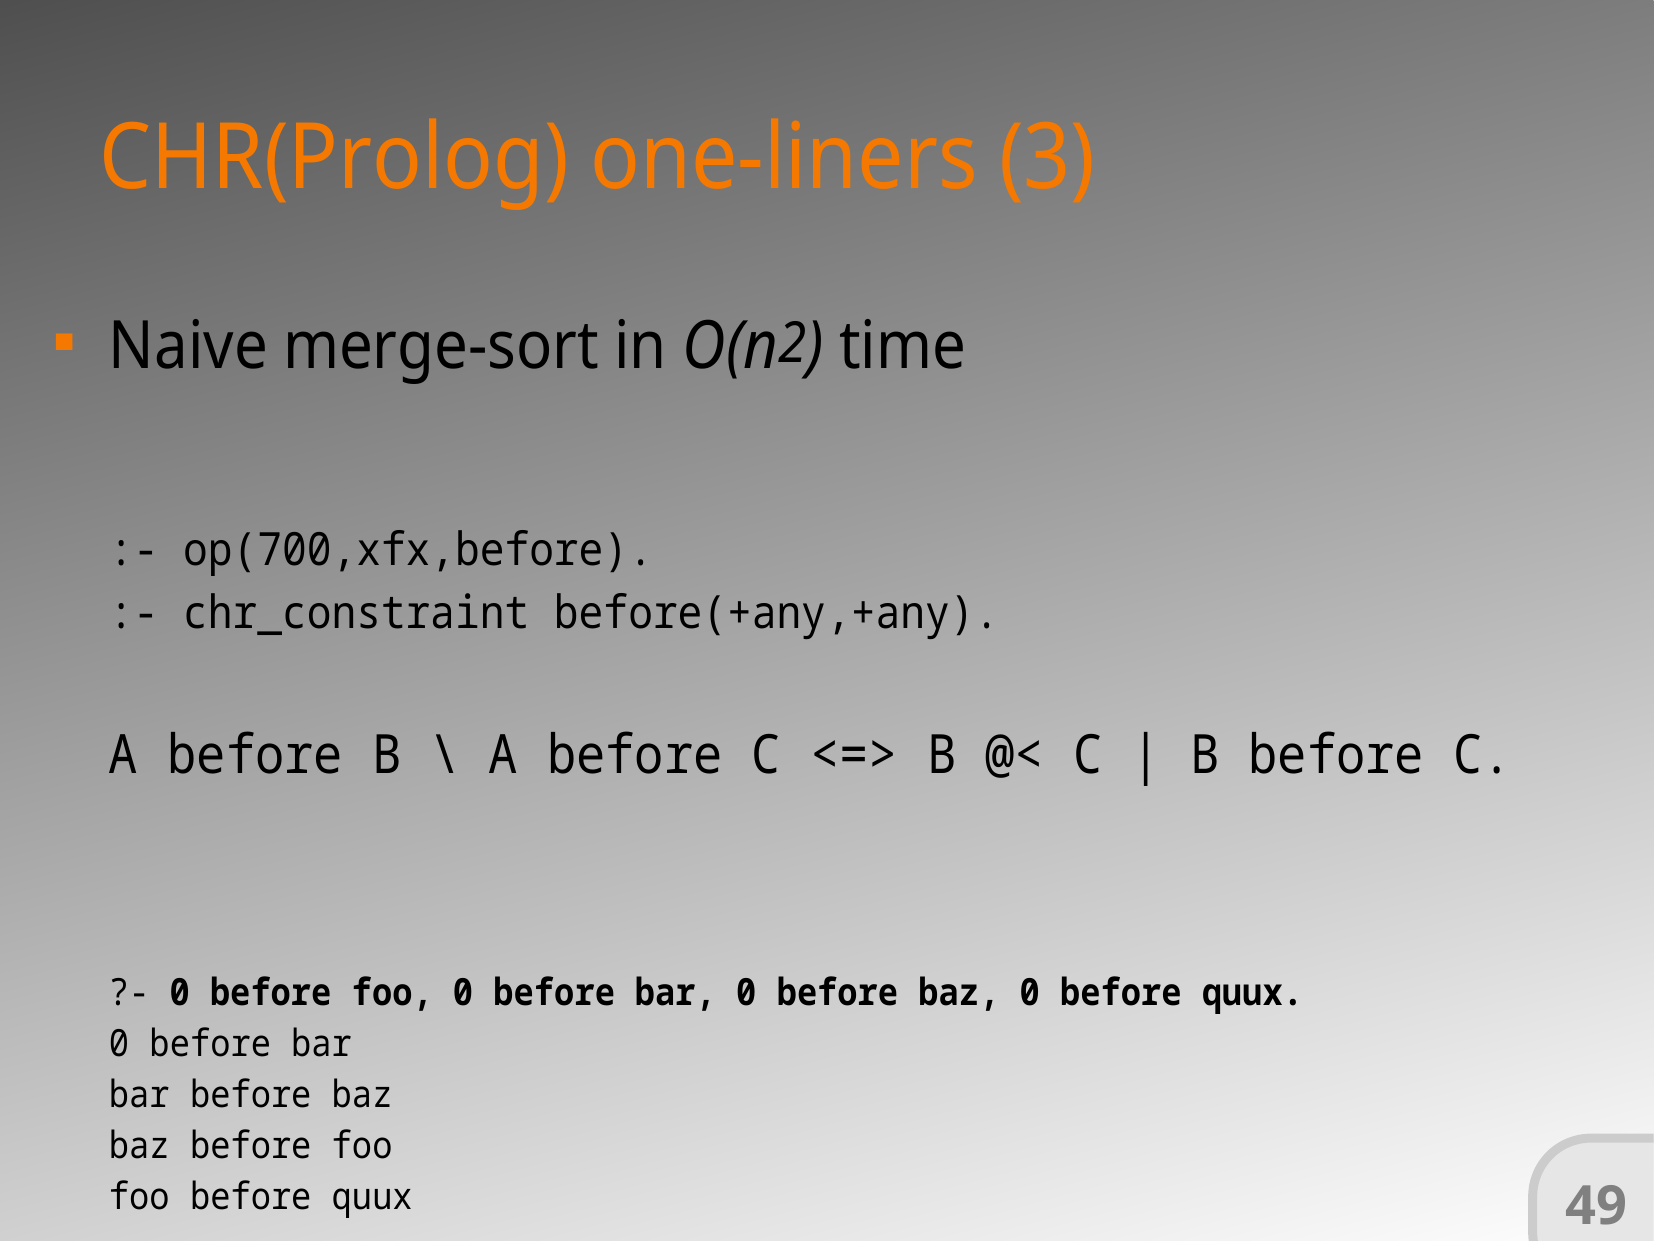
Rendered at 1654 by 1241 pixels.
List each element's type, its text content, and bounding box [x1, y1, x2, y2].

list Naive merge-sort in O(n2) time :- op(700,xfx,before). :- chr_constraint before(+any,+any). A before B \ A before C <=> B @< C | B before C. ?- 0 before foo, 0 before bar, 0 before baz, 0 before quux. 0 before bar bar before baz baz before foo foo before quux [38, 297, 1605, 1183]
title CHR(Prolog) one-liners (3) [18, 49, 1179, 257]
